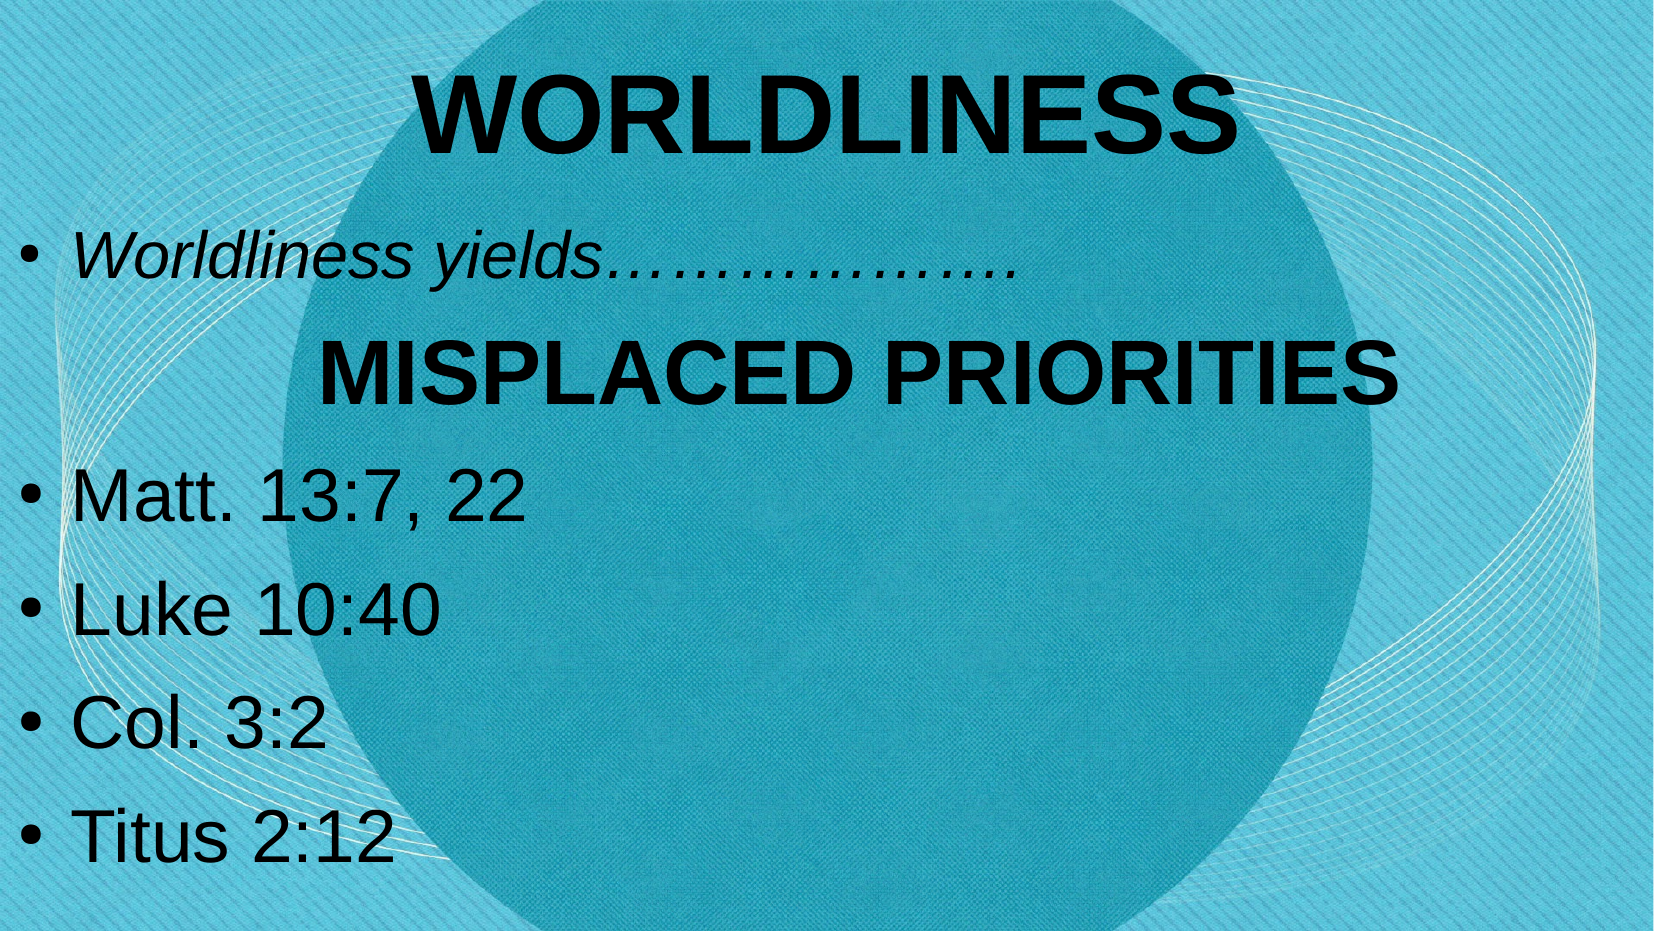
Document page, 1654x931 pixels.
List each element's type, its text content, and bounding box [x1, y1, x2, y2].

picture [0, 0, 1654, 931]
list Worldliness yields………………. MISPLACED PRIORITIES Matt. 13:7, 22 Luke 10:40 Col. 3:2 Titus 2:12 [0, 217, 1651, 916]
title WORLDLINESS [82, 37, 1571, 193]
